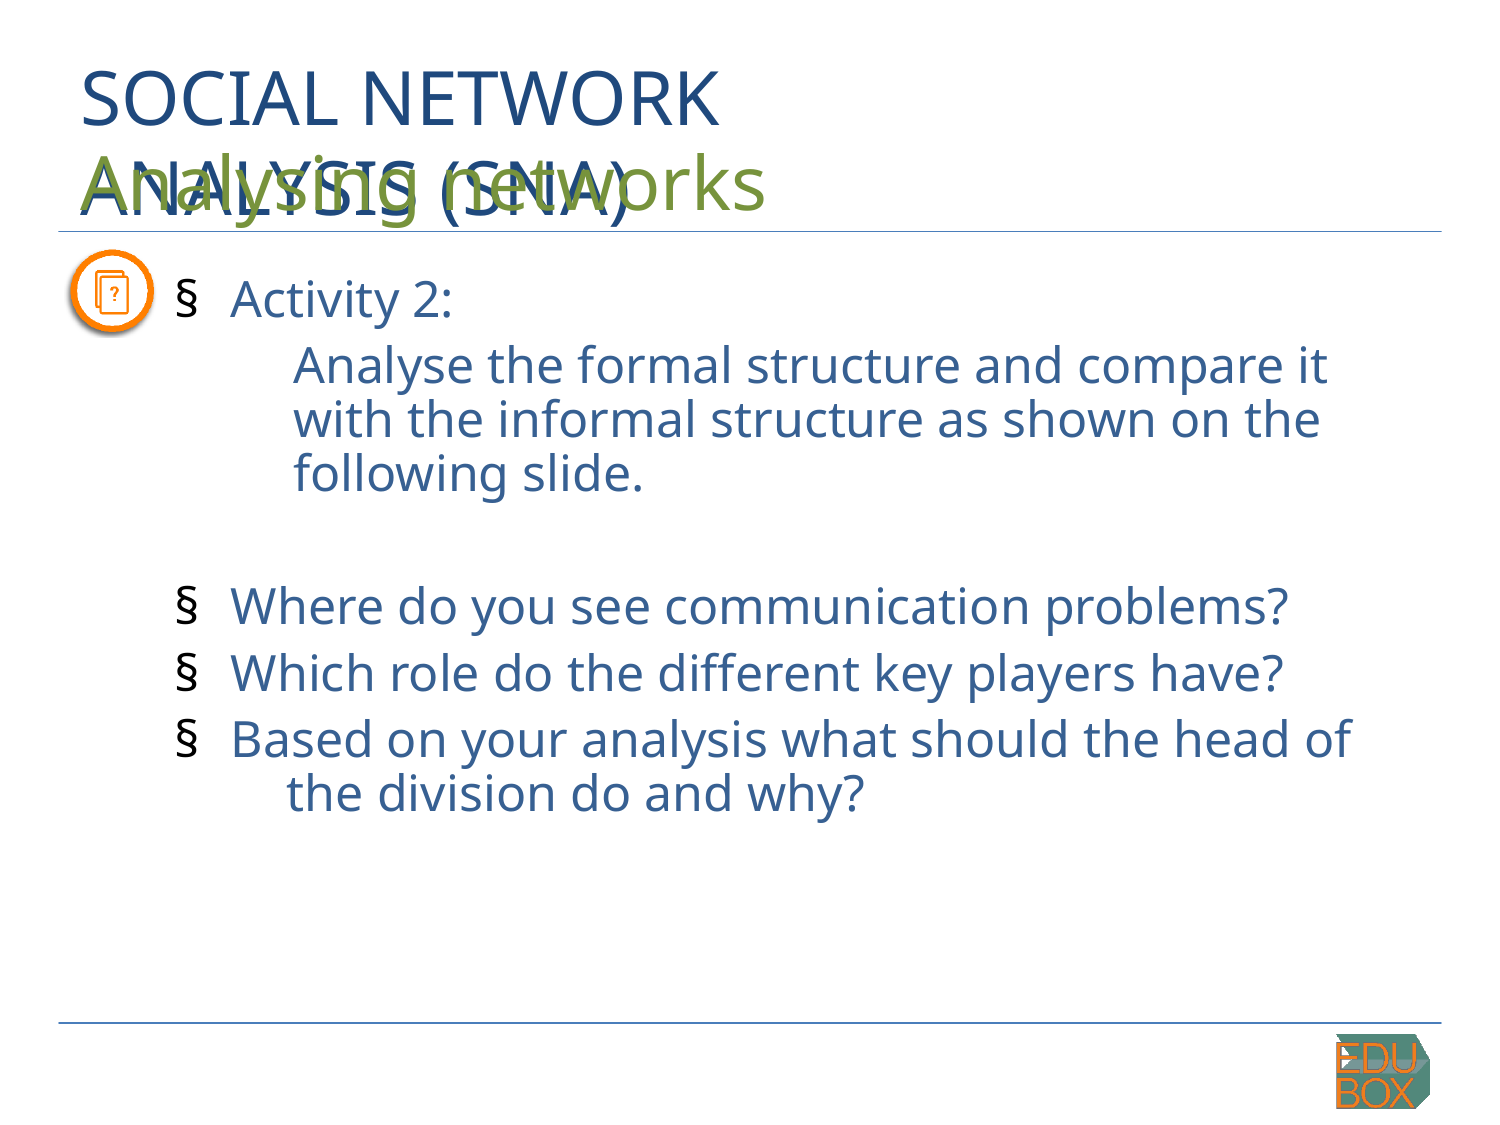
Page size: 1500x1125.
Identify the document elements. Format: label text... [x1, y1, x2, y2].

list Analysing networks [64, 127, 1040, 247]
picture [1328, 1056, 1437, 1114]
picture [64, 243, 160, 339]
list Activity 2: Analyse the formal structure and compare it with the informal structure as shown on the following slide. Where do you see communication problems? Which role do the different key players have? Based on your analysis what should the head of the division do and why? [159, 266, 1447, 1056]
title SOCIAL NETWORK ANALYSIS (SNA) [64, 42, 1426, 153]
